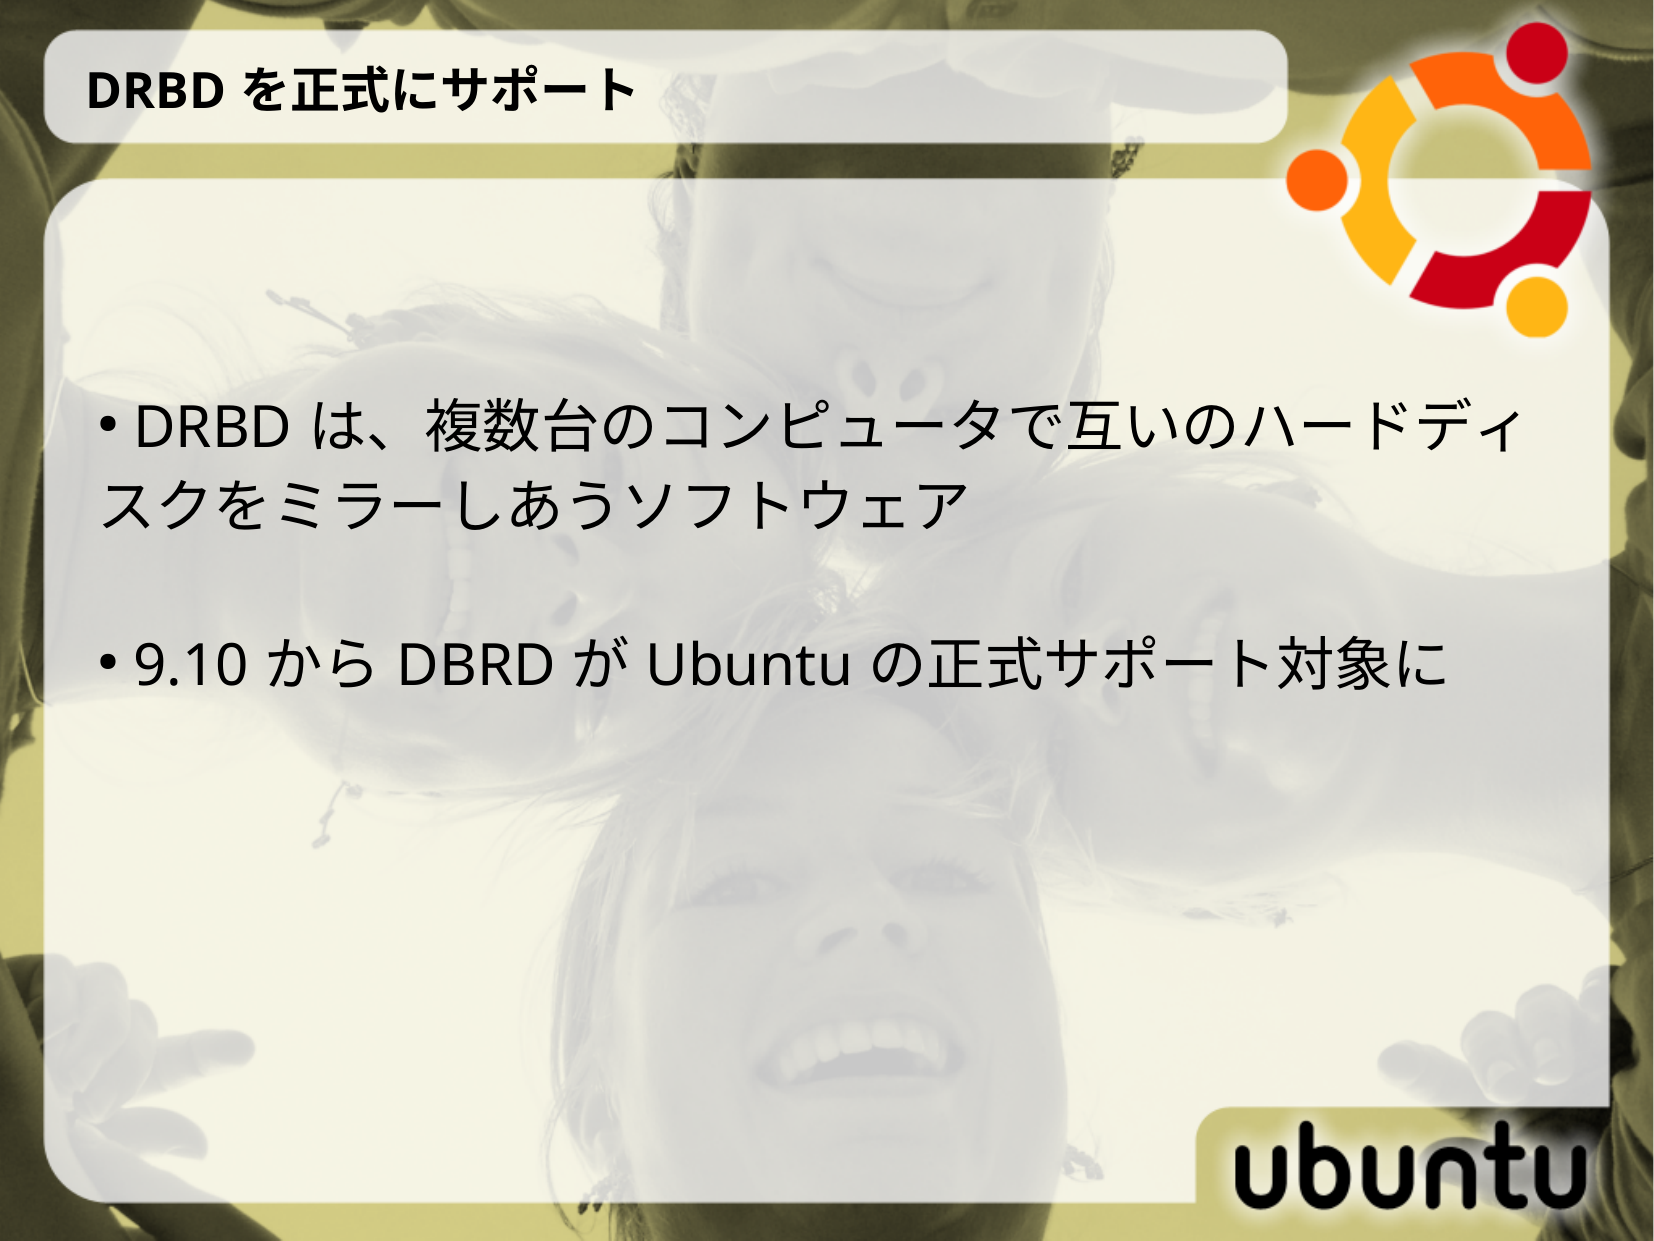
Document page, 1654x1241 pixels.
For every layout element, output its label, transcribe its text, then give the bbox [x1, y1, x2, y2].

text_box DRBDは、複数台のコンピュータで互いのハードディスクをミラーしあうソフトウェア 9.10からDBRDがUbuntuの正式サポート対象に [82, 378, 1595, 1093]
text_box DRBDを正式にサポート [71, 47, 692, 127]
picture [0, 0, 1654, 1241]
